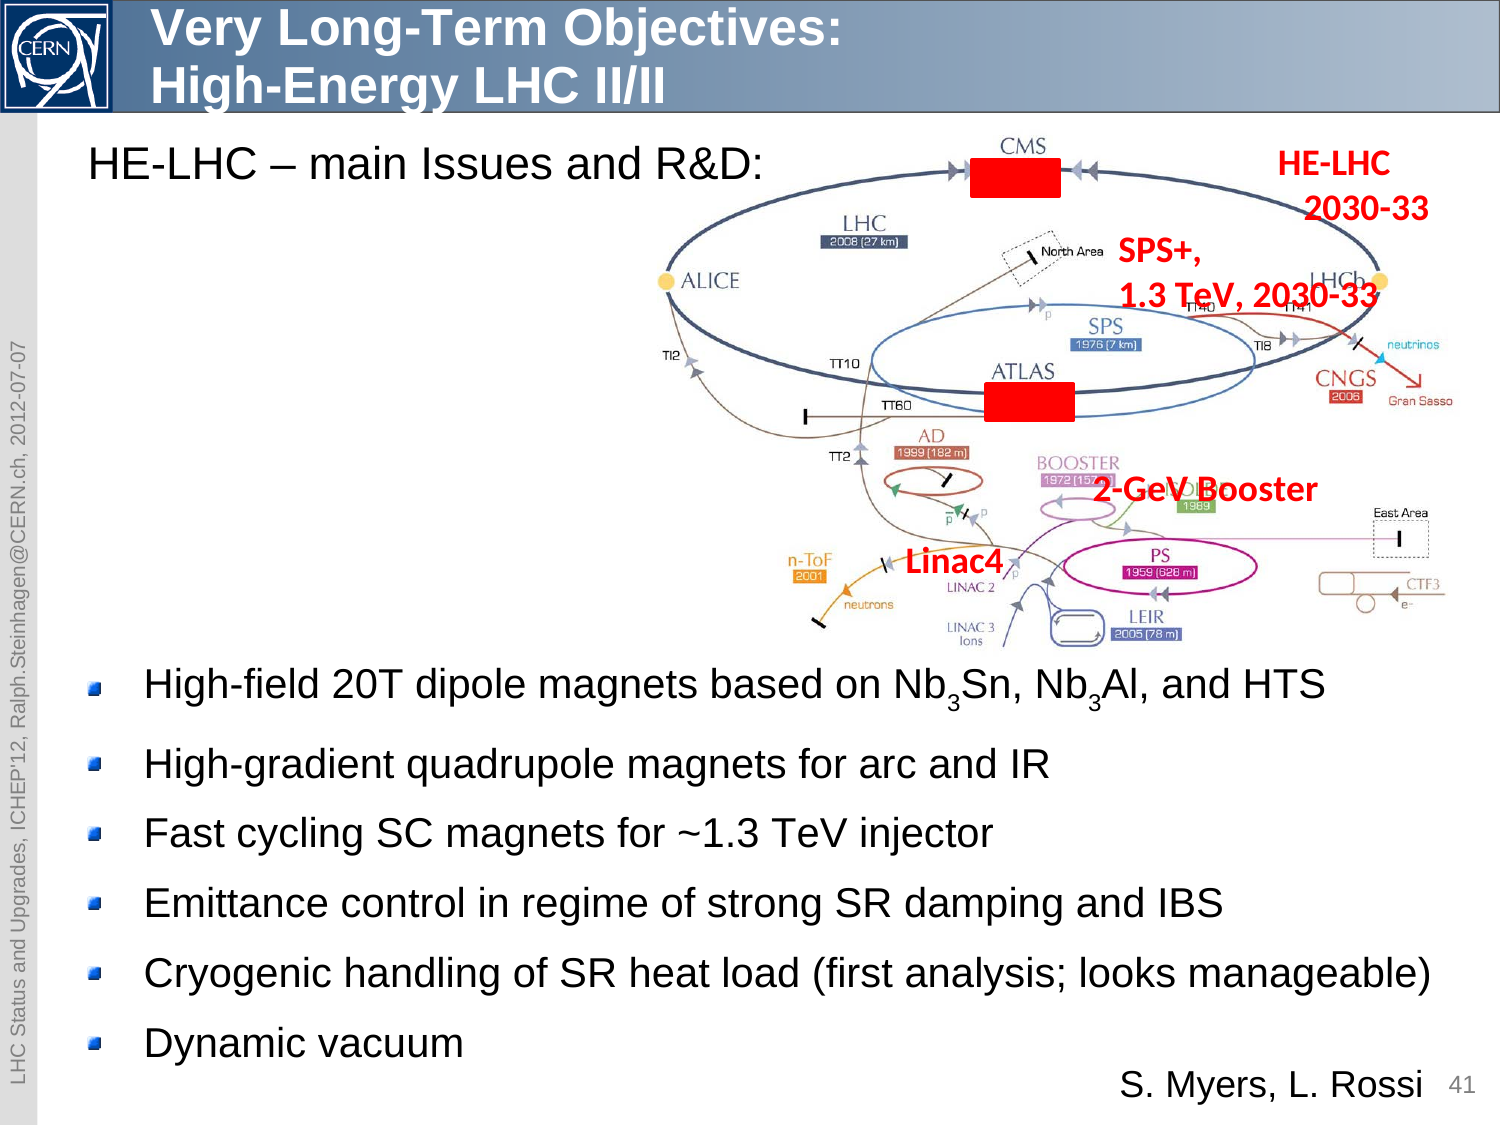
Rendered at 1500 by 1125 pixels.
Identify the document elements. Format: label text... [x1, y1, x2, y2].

picture [0, 0, 113, 113]
picture [657, 123, 1464, 667]
title Very Long-Term Objectives: High-Energy LHC II/II [150, 0, 1201, 115]
text_box HE-LHC 2030-33 [1263, 131, 1444, 236]
list HE-LHC – main Issues and R&D: High-field 20T dipole magnets based on Nb3Sn, Nb3Al, and HTS High-gradient quadrupole magnets for arc and IR Fast cycling SC magnets for ~1.3 TeV injector Emittance control in regime of strong SR damping and IBS Cryogenic handling of SR heat load (first analysis; looks manageable) Dynamic vacuum [87, 137, 1438, 1067]
text_box S. Myers, L. Rossi [1104, 1056, 1438, 1114]
